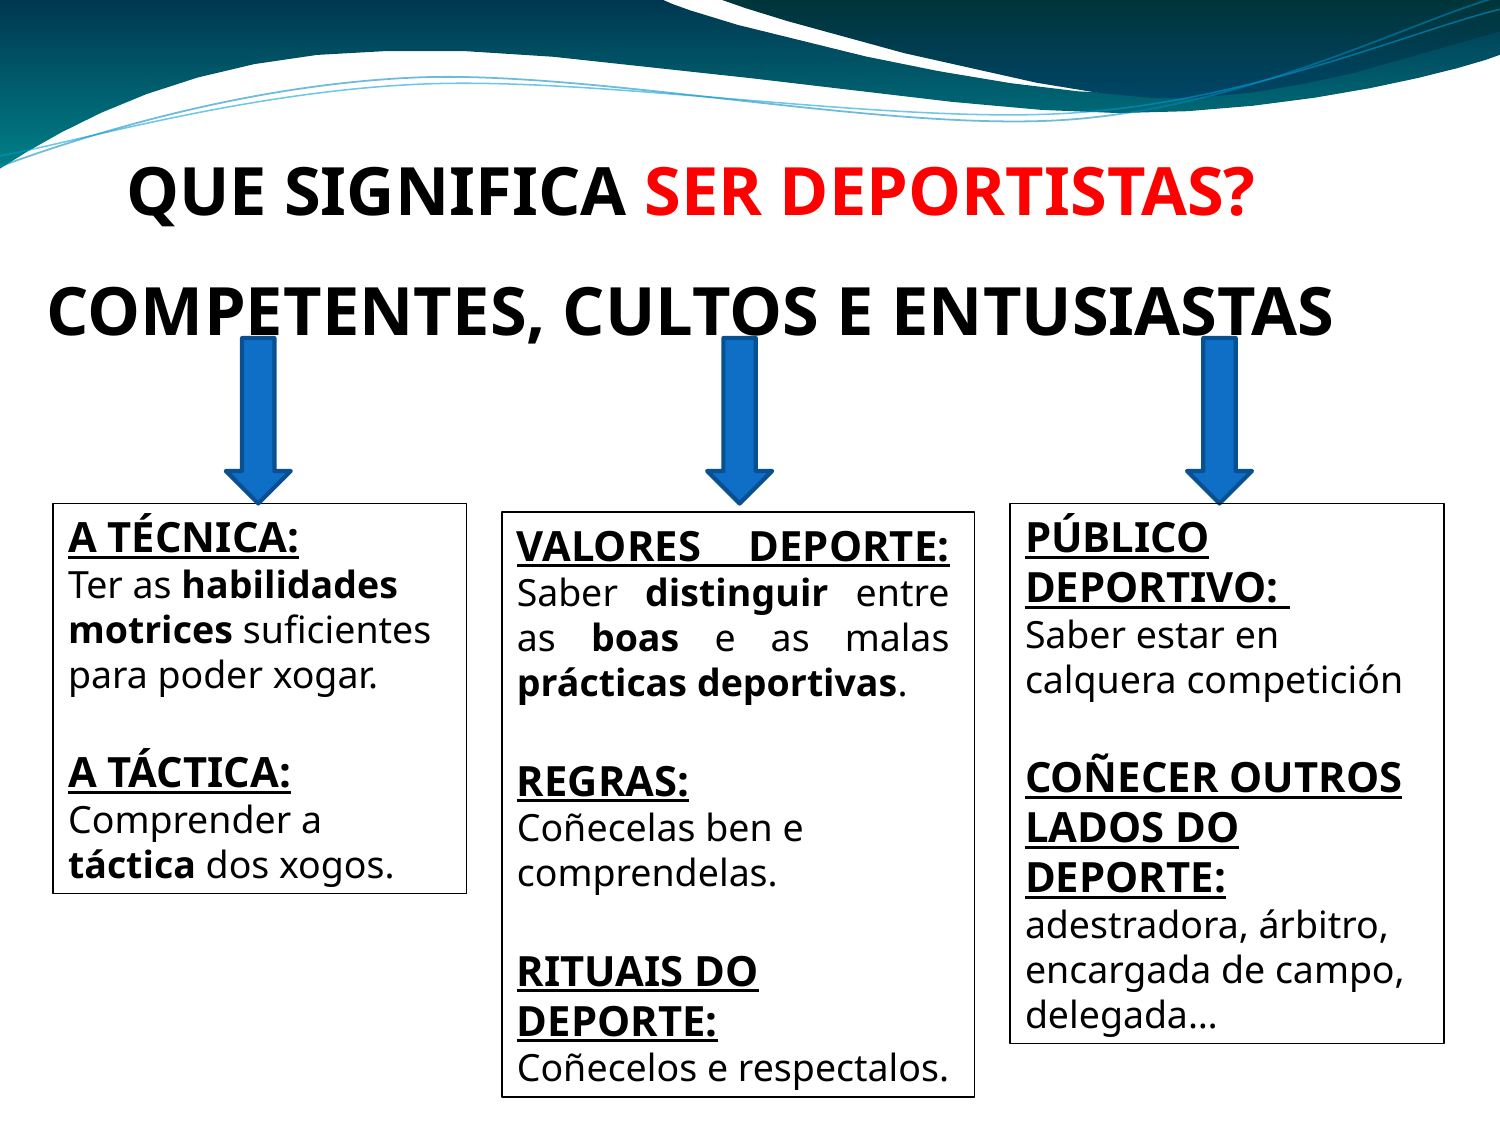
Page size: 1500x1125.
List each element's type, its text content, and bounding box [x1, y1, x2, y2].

text_box [1187, 338, 1253, 503]
text_box [225, 338, 291, 504]
text_box A TÉCNICA: Ter as habilidades motrices suficientes para poder xogar. A TÁCTICA: Comprender a táctica dos xogos. [53, 503, 466, 894]
text_box VALORES DEPORTE: Saber distinguir entre as boas e as malas prácticas deportivas. REGRAS: Coñecelas ben e comprendelas. RITUAIS DO DEPORTE: Coñecelos e respectalos. [502, 512, 974, 1097]
text_box QUE SIGNIFICA SER DEPORTISTAS? COMPETENTES, CULTOS E ENTUSIASTAS [32, 102, 1500, 357]
text_box PÚBLICO DEPORTIVO: Saber estar en calquera competición COÑECER OUTROS LADOS DO DEPORTE: adestradora, árbitro, encargada de campo, delegada… [1010, 503, 1444, 1044]
text_box [707, 338, 773, 504]
